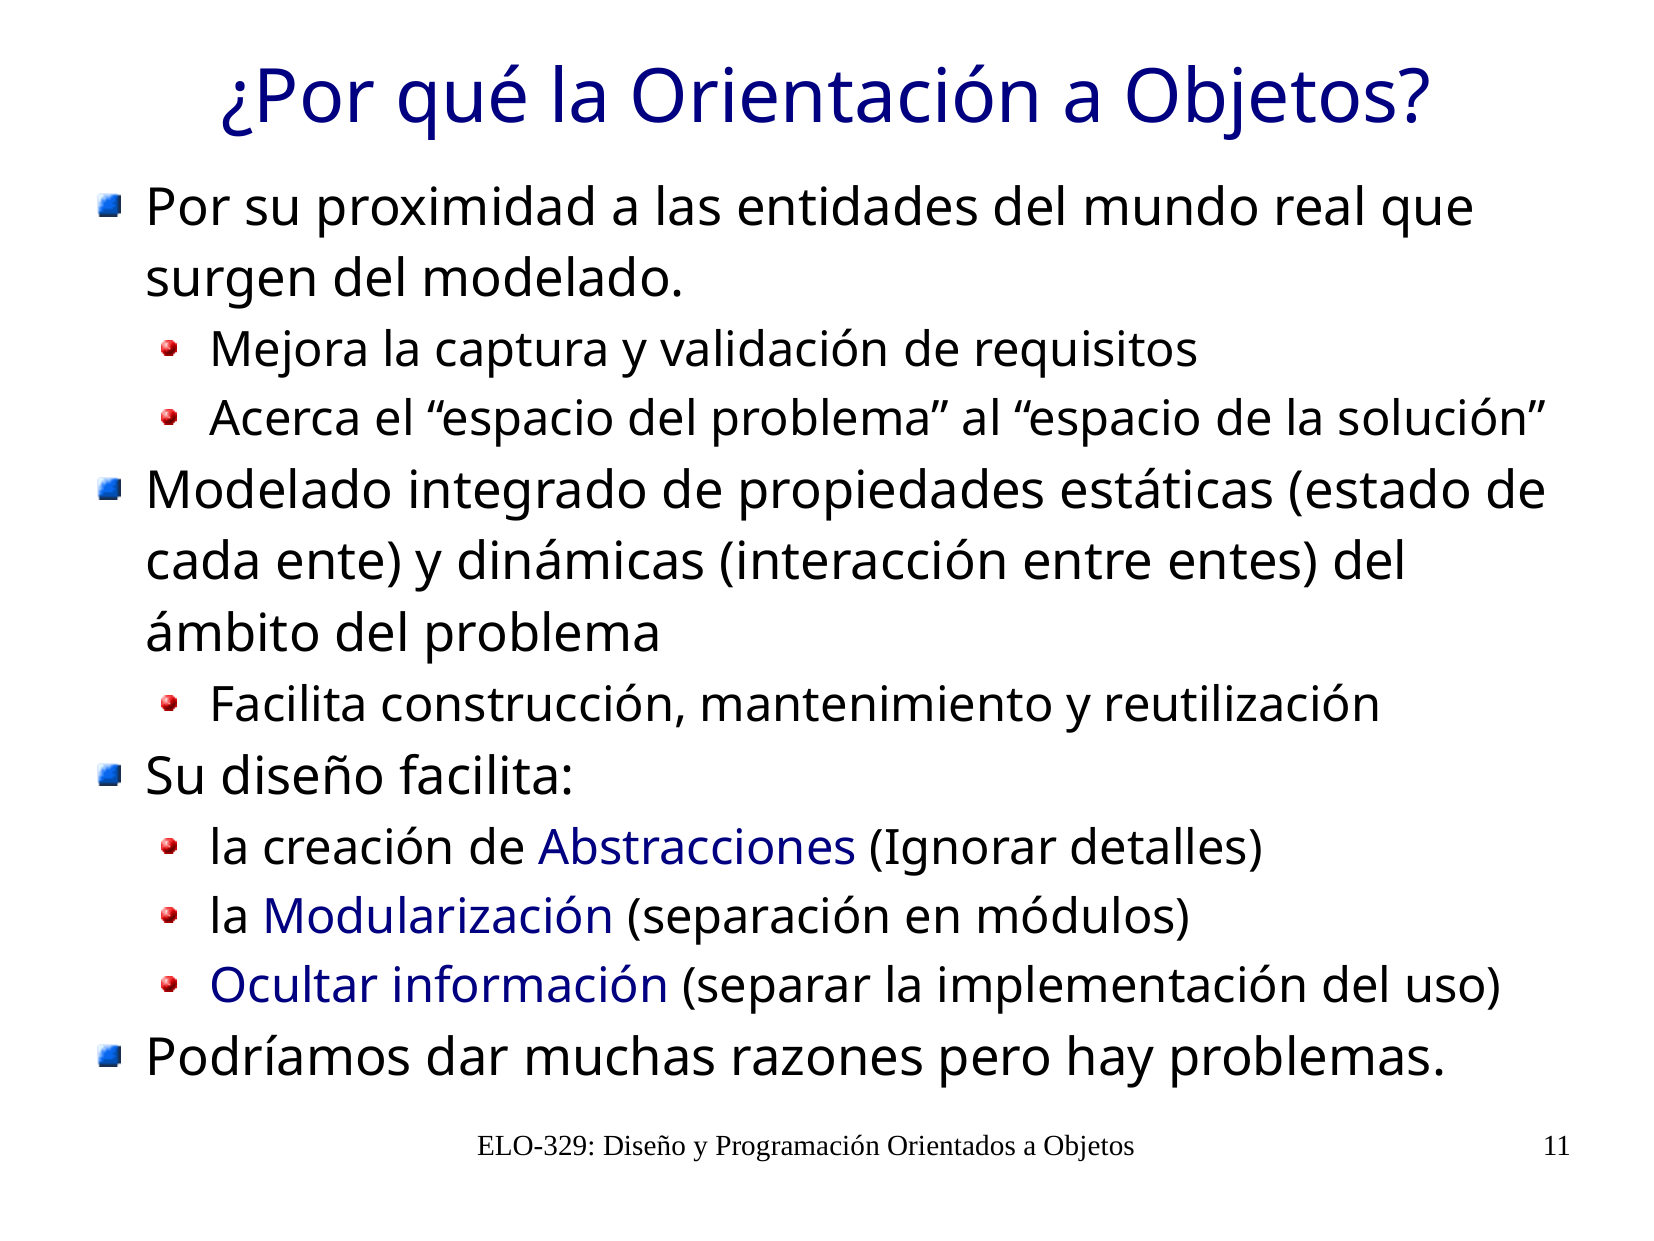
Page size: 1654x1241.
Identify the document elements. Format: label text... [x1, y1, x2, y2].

list Por su proximidad a las entidades del mundo real que surgen del modelado. Mejora la captura y validación de requisitos Acerca el “espacio del problema” al “espacio de la solución” Modelado integrado de propiedades estáticas (estado de cada ente) y dinámicas (interacción entre entes) del ámbito del problema Facilita construcción, mantenimiento y reutilización Su diseño facilita: la creación de Abstracciones (Ignorar detalles) la Modularización (separación en módulos) Ocultar información (separar la implementación del uso) Podríamos dar muchas razones pero hay problemas. [81, 169, 1571, 1107]
title ¿Por qué la Orientación a Objetos? [82, 45, 1571, 143]
